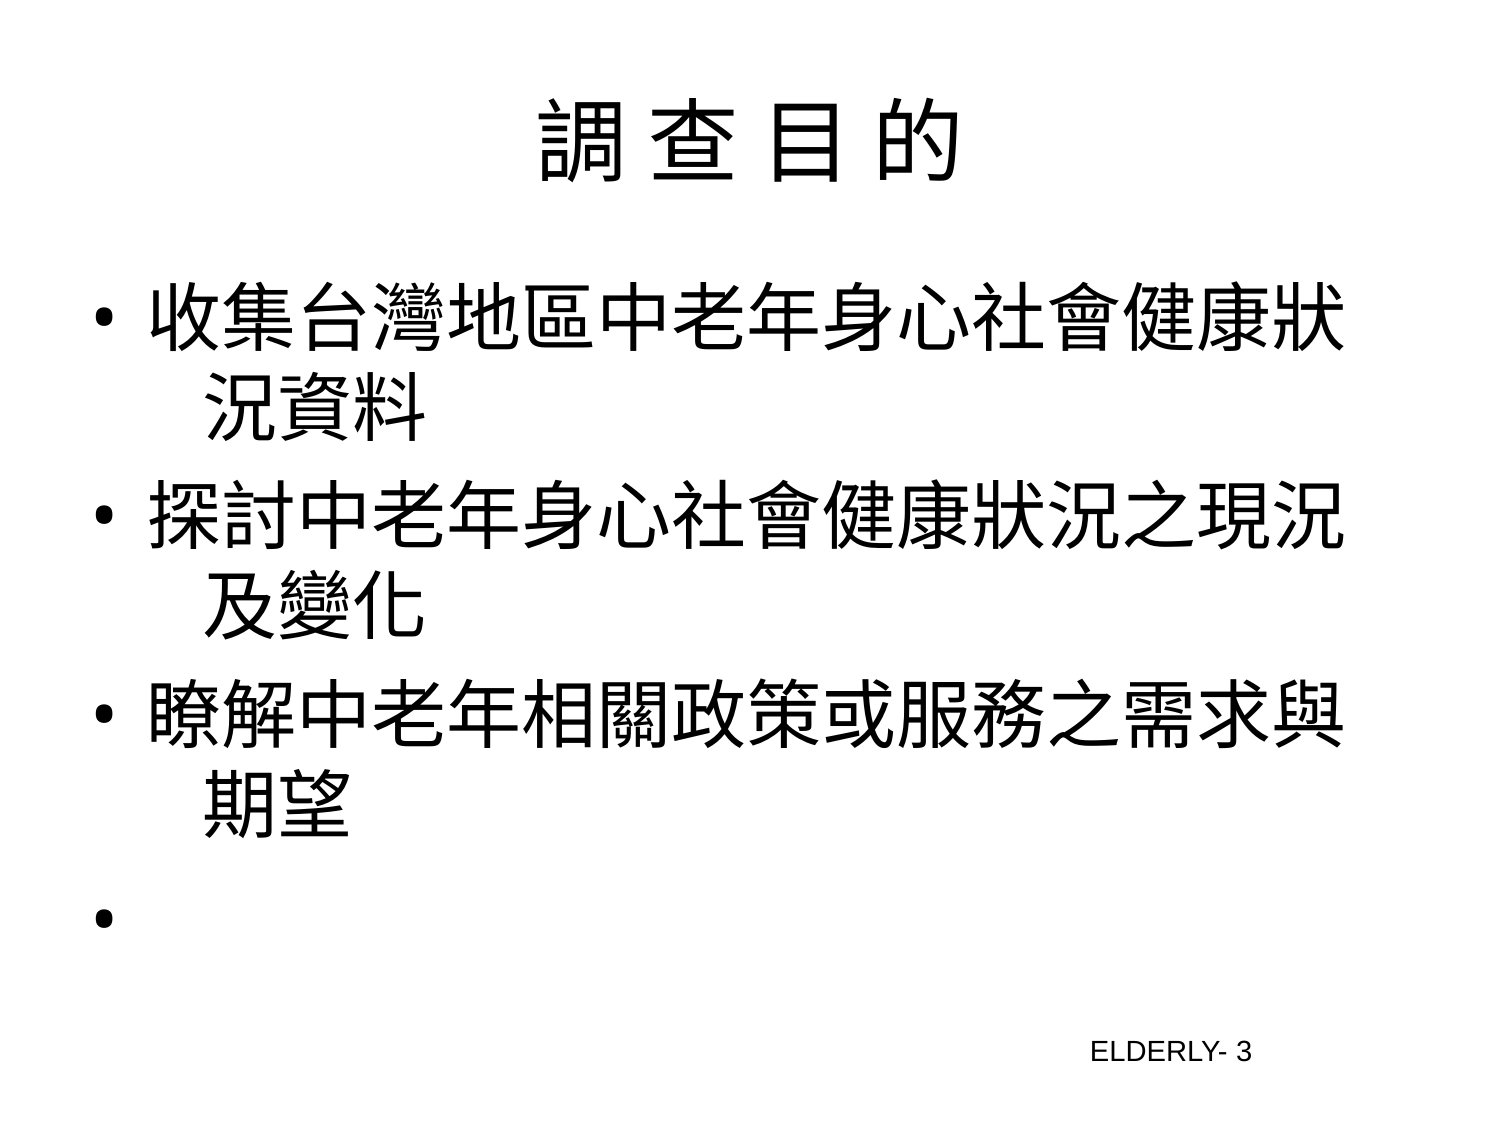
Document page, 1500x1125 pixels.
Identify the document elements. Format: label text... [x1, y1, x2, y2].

text_box ELDERLY- [1074, 1024, 1426, 1103]
list 收集台灣地區中老年身心社會健康狀況資料 探討中老年身心社會健康狀況之現況及變化 瞭解中老年相關政策或服務之需求與期望 [75, 262, 1412, 1005]
title 調 查 目 的 [75, 45, 1426, 233]
